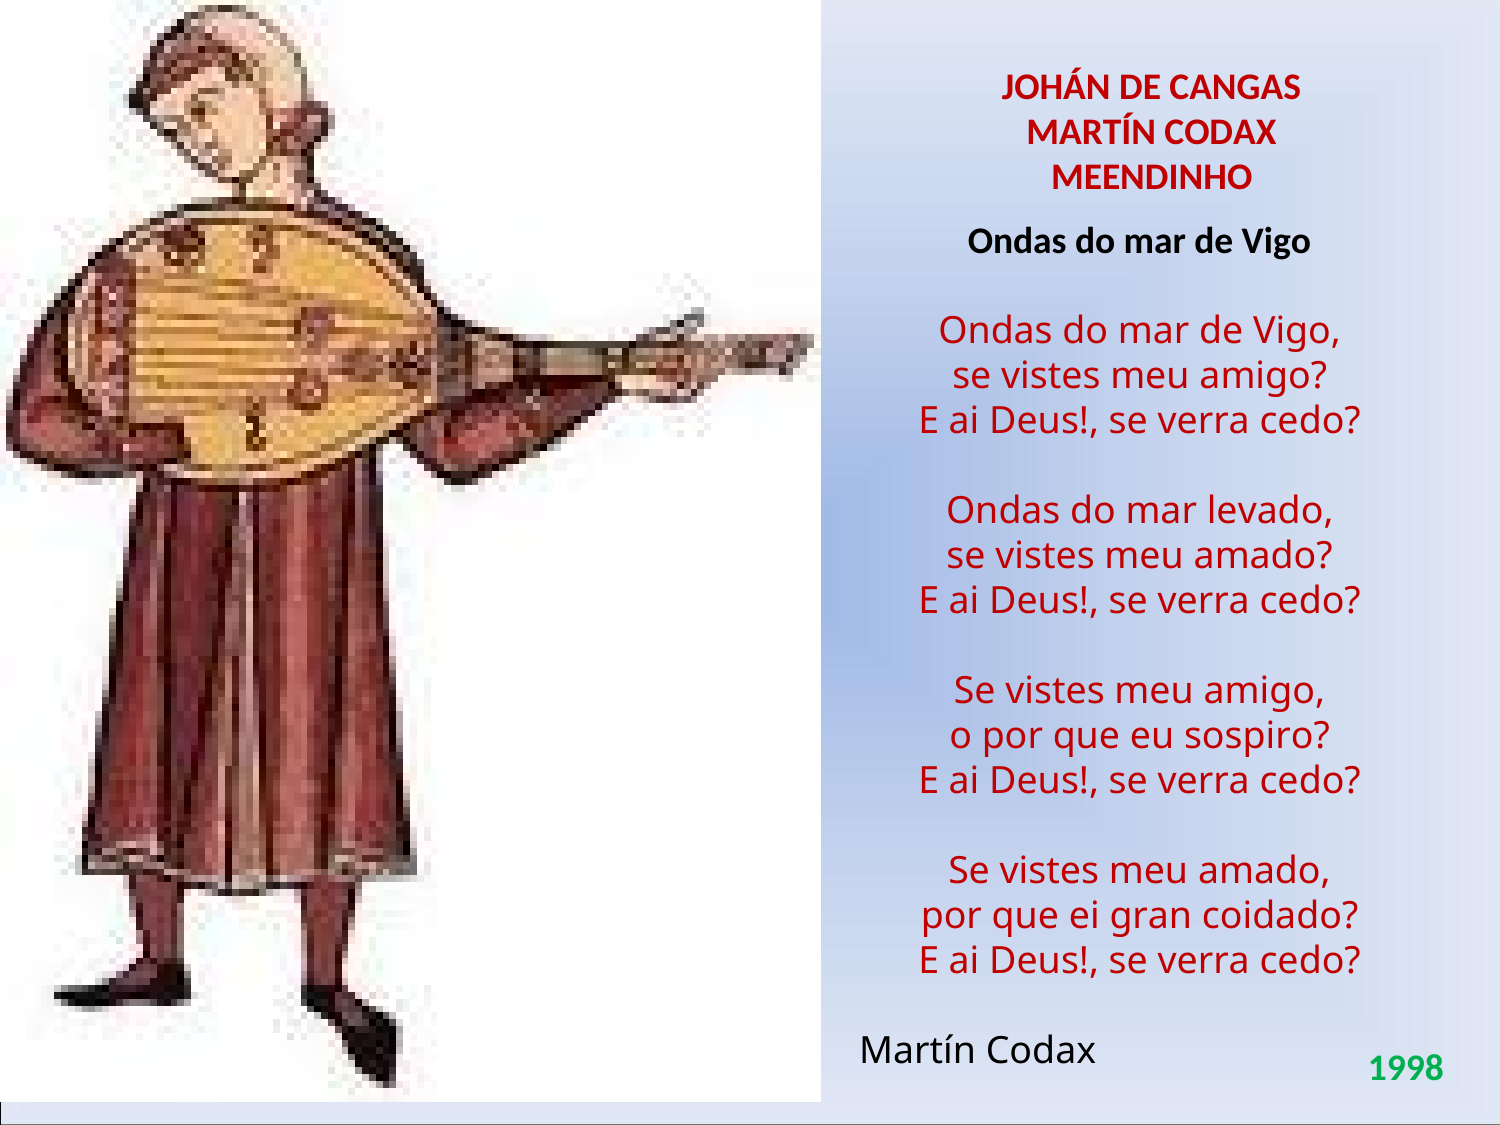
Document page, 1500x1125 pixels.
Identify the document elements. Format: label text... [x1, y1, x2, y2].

text_box Ondas do mar de Vigo Ondas do mar de Vigo, se vistes meu amigo? E ai Deus!, se verra cedo? Ondas do mar levado, se vistes meu amado? E ai Deus!, se verra cedo? Se vistes meu amigo, o por que eu sospiro? E ai Deus!, se verra cedo? Se vistes meu amado, por que ei gran coidado? E ai Deus!, se verra cedo? Martín Codax [844, 207, 1436, 1079]
text_box 1998 [1353, 1034, 1459, 1096]
picture [0, 0, 1500, 1125]
text_box JOHÁN DE CANGAS MARTÍN CODAX MEENDINHO [903, 54, 1400, 206]
